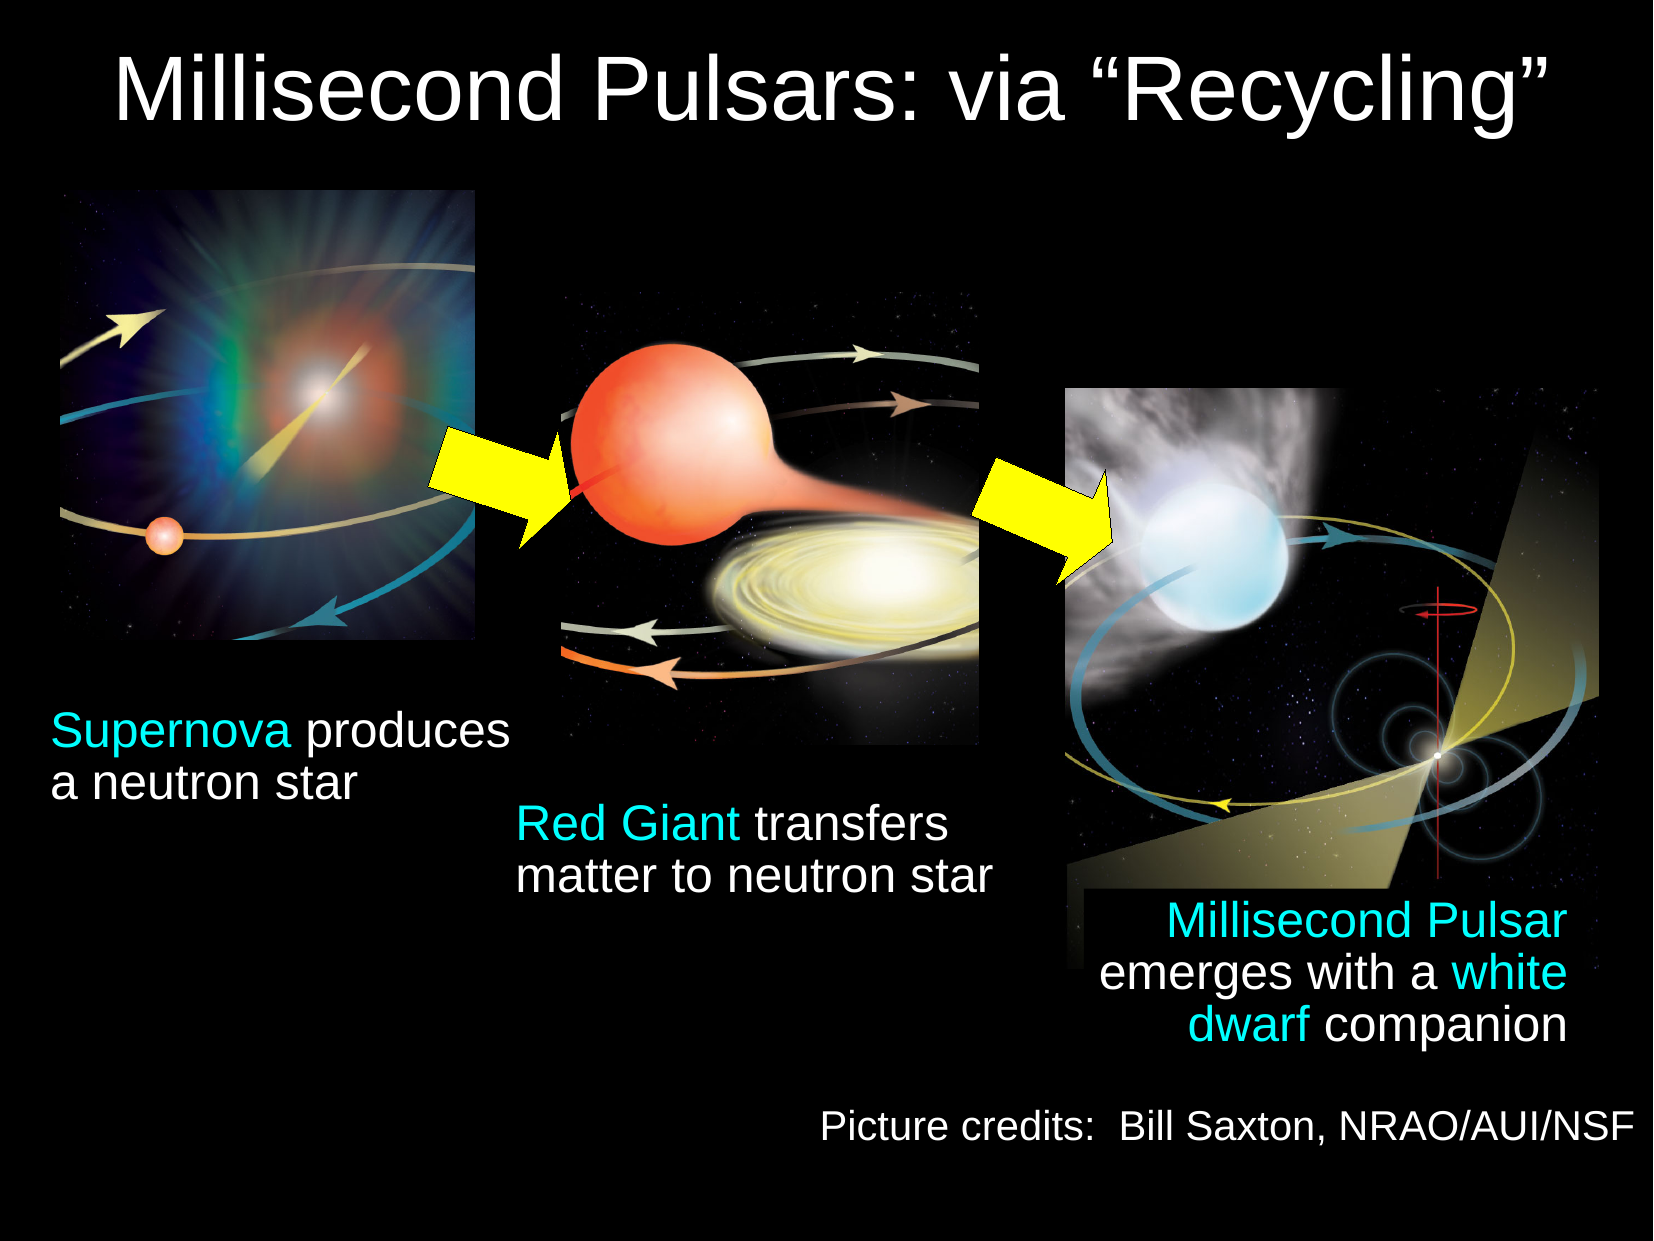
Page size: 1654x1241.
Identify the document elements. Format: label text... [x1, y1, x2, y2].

text_box Supernova produces a neutron star [35, 698, 540, 818]
picture [561, 292, 979, 745]
text_box Picture credits: Bill Saxton, NRAO/AUI/NSF [810, 1093, 1645, 1159]
text_box [970, 456, 1113, 587]
picture [60, 190, 475, 640]
picture [1065, 388, 1599, 969]
text_box [427, 426, 572, 551]
text_box Millisecond Pulsar emerges with a white dwarf companion [1083, 888, 1583, 1060]
title Millisecond Pulsars: via “Recycling” [5, 33, 1653, 144]
text_box Red Giant transfers matter to neutron star [500, 791, 1010, 911]
